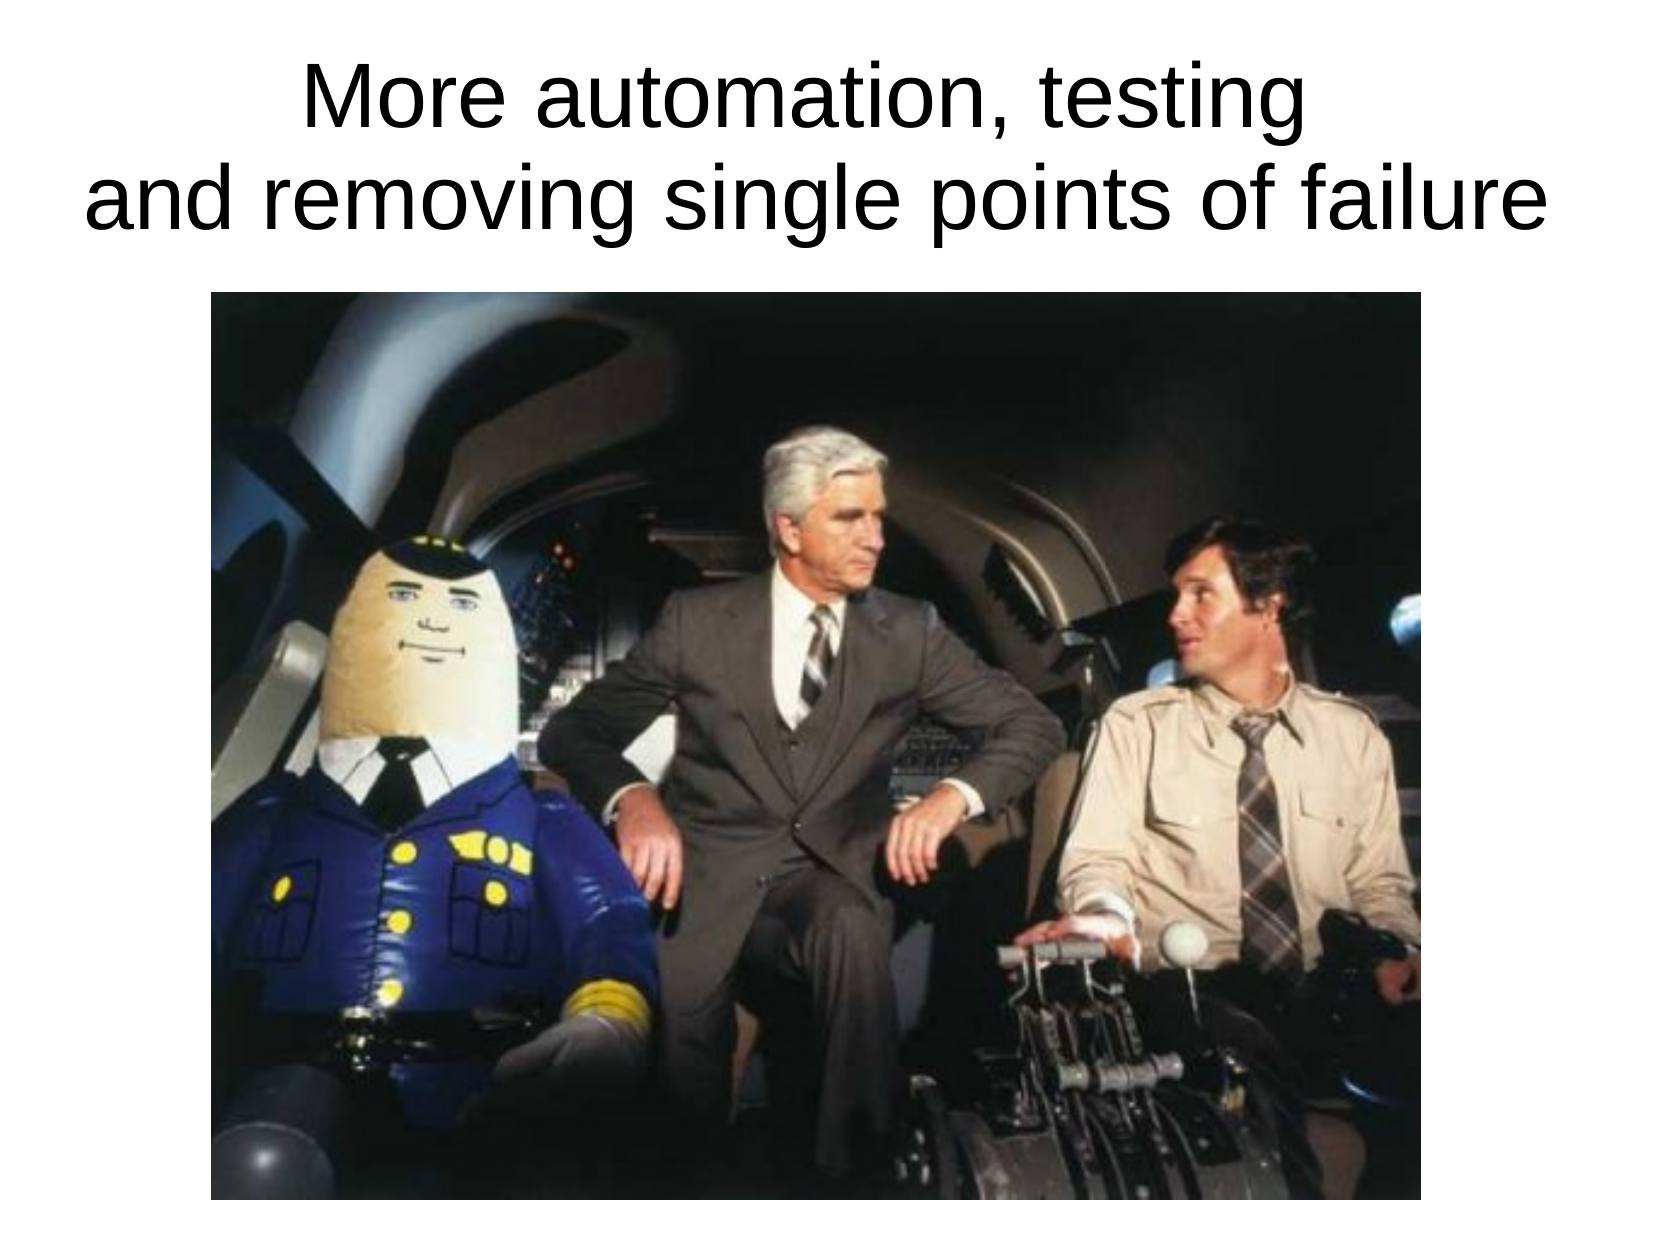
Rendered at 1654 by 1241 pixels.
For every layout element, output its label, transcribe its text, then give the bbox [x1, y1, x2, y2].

text_box More automation, testing and removing single points of failure [68, 36, 1566, 257]
picture [211, 292, 1421, 1200]
